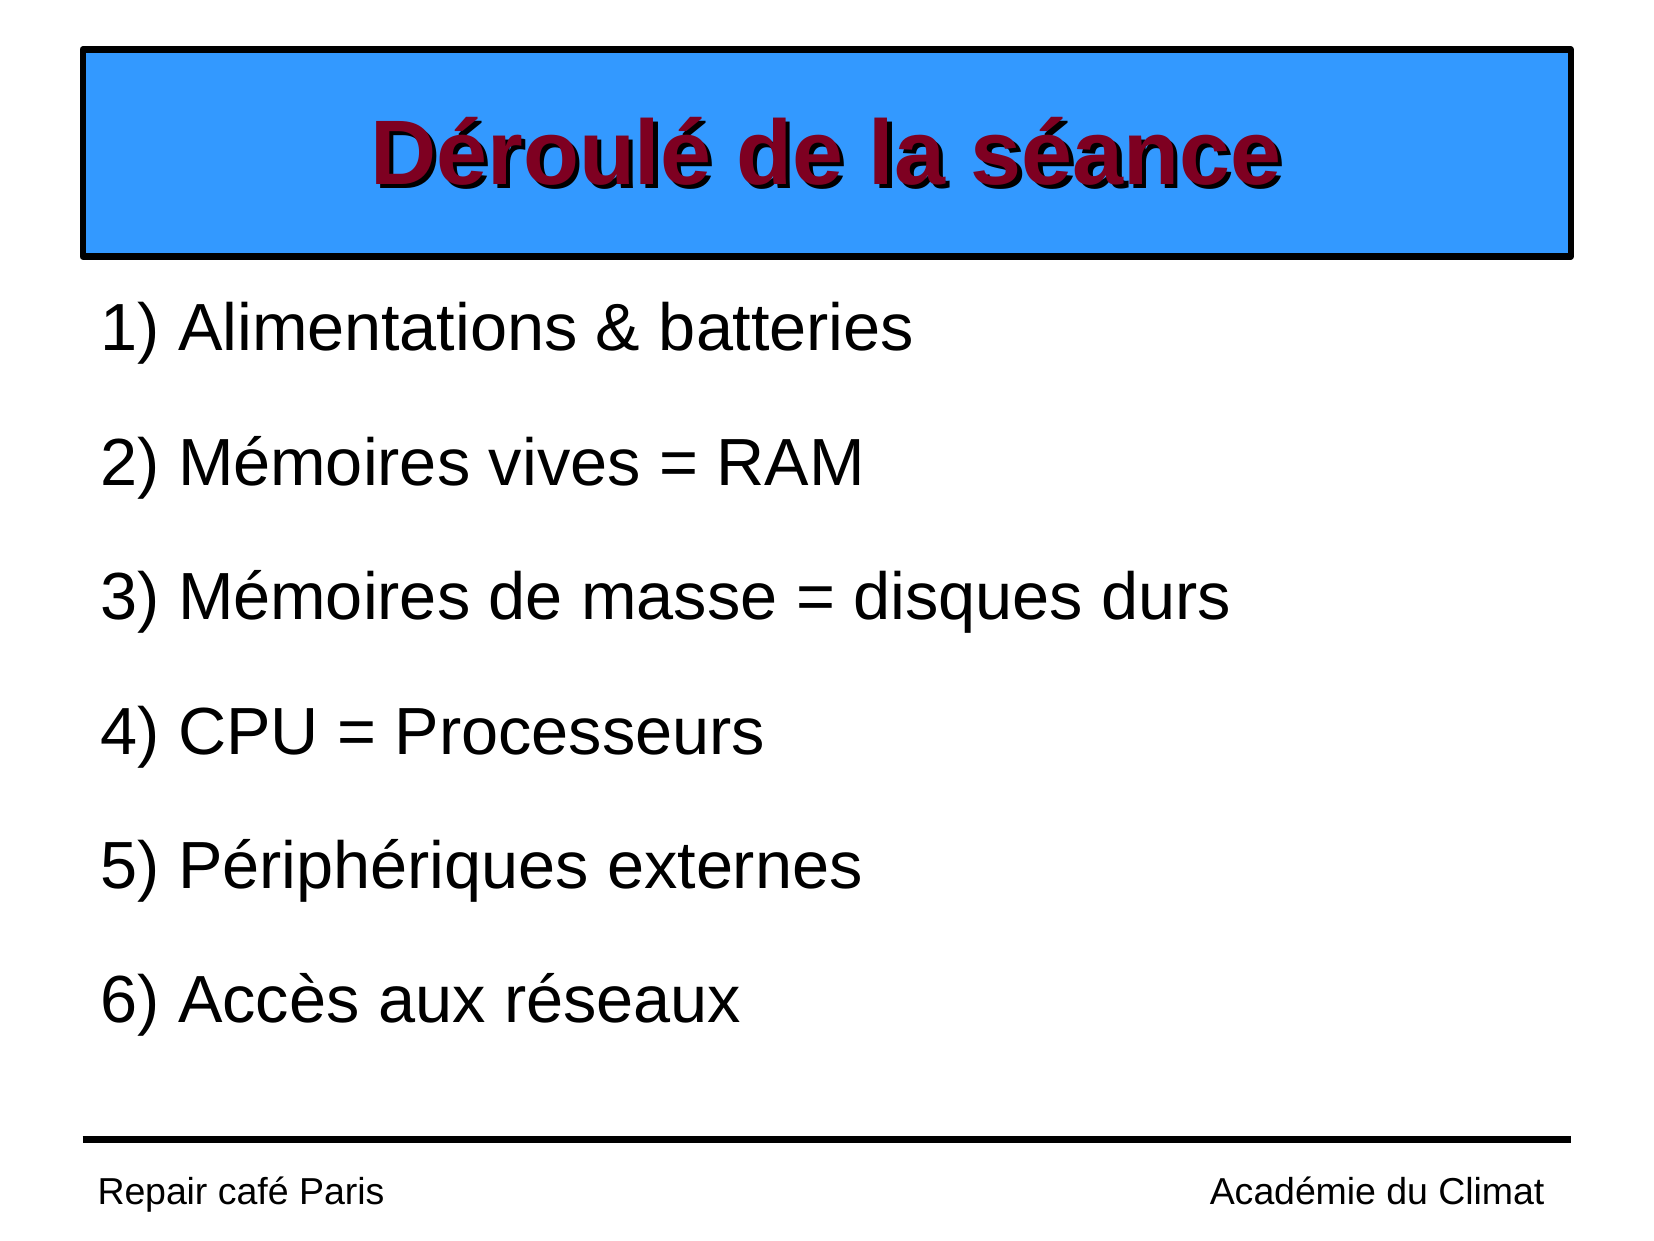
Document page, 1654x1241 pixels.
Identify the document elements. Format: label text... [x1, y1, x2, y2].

text_box Repair café Paris Académie du Climat [82, 1163, 1571, 1221]
list Alimentations & batteries Mémoires vives = RAM Mémoires de masse = disques durs CPU = Processeurs Périphériques externes Accès aux réseaux [82, 290, 1571, 1109]
title Déroulé de la séance [82, 49, 1571, 257]
